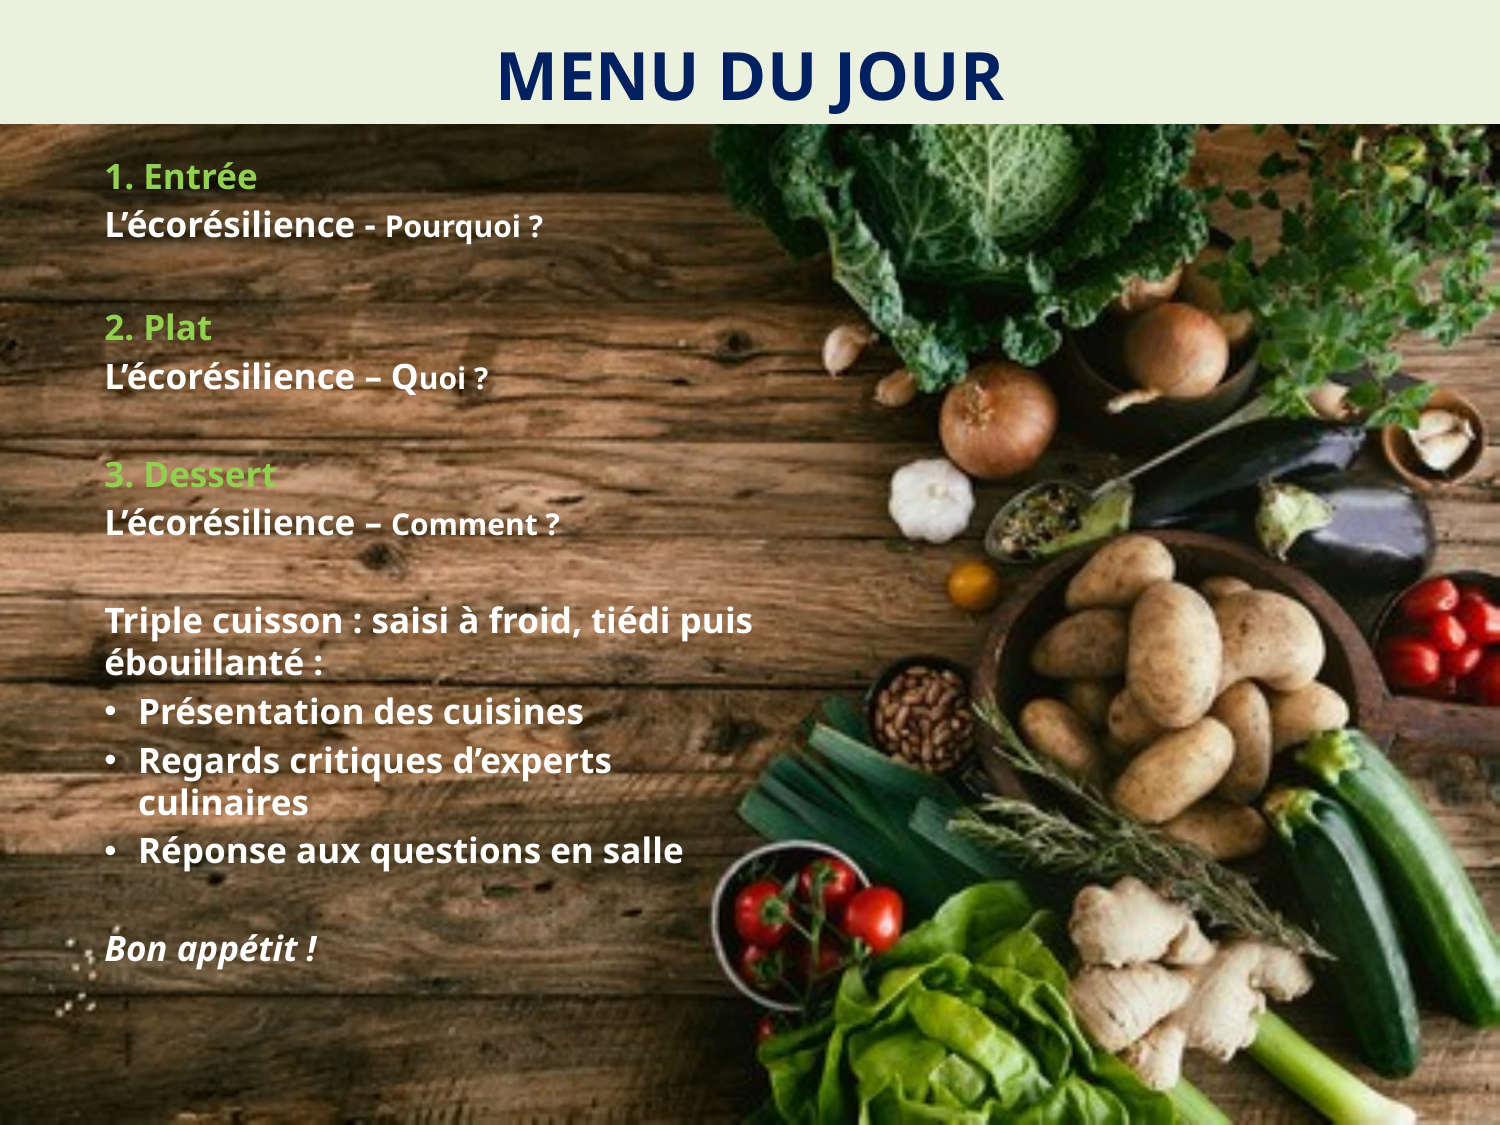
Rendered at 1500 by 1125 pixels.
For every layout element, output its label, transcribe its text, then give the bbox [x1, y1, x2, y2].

picture [0, 124, 1500, 1125]
title Menu du jour [0, 0, 1500, 124]
list 1. Entrée L’écorésilience - Pourquoi ? 2. Plat L’écorésilience – Quoi ? 3. Dessert L’écorésilience – Comment ? Triple cuisson : saisi à froid, tiédi puis ébouillanté : Présentation des cuisines Regards critiques d’experts culinaires Réponse aux questions en salle Bon appétit ! [89, 146, 778, 987]
